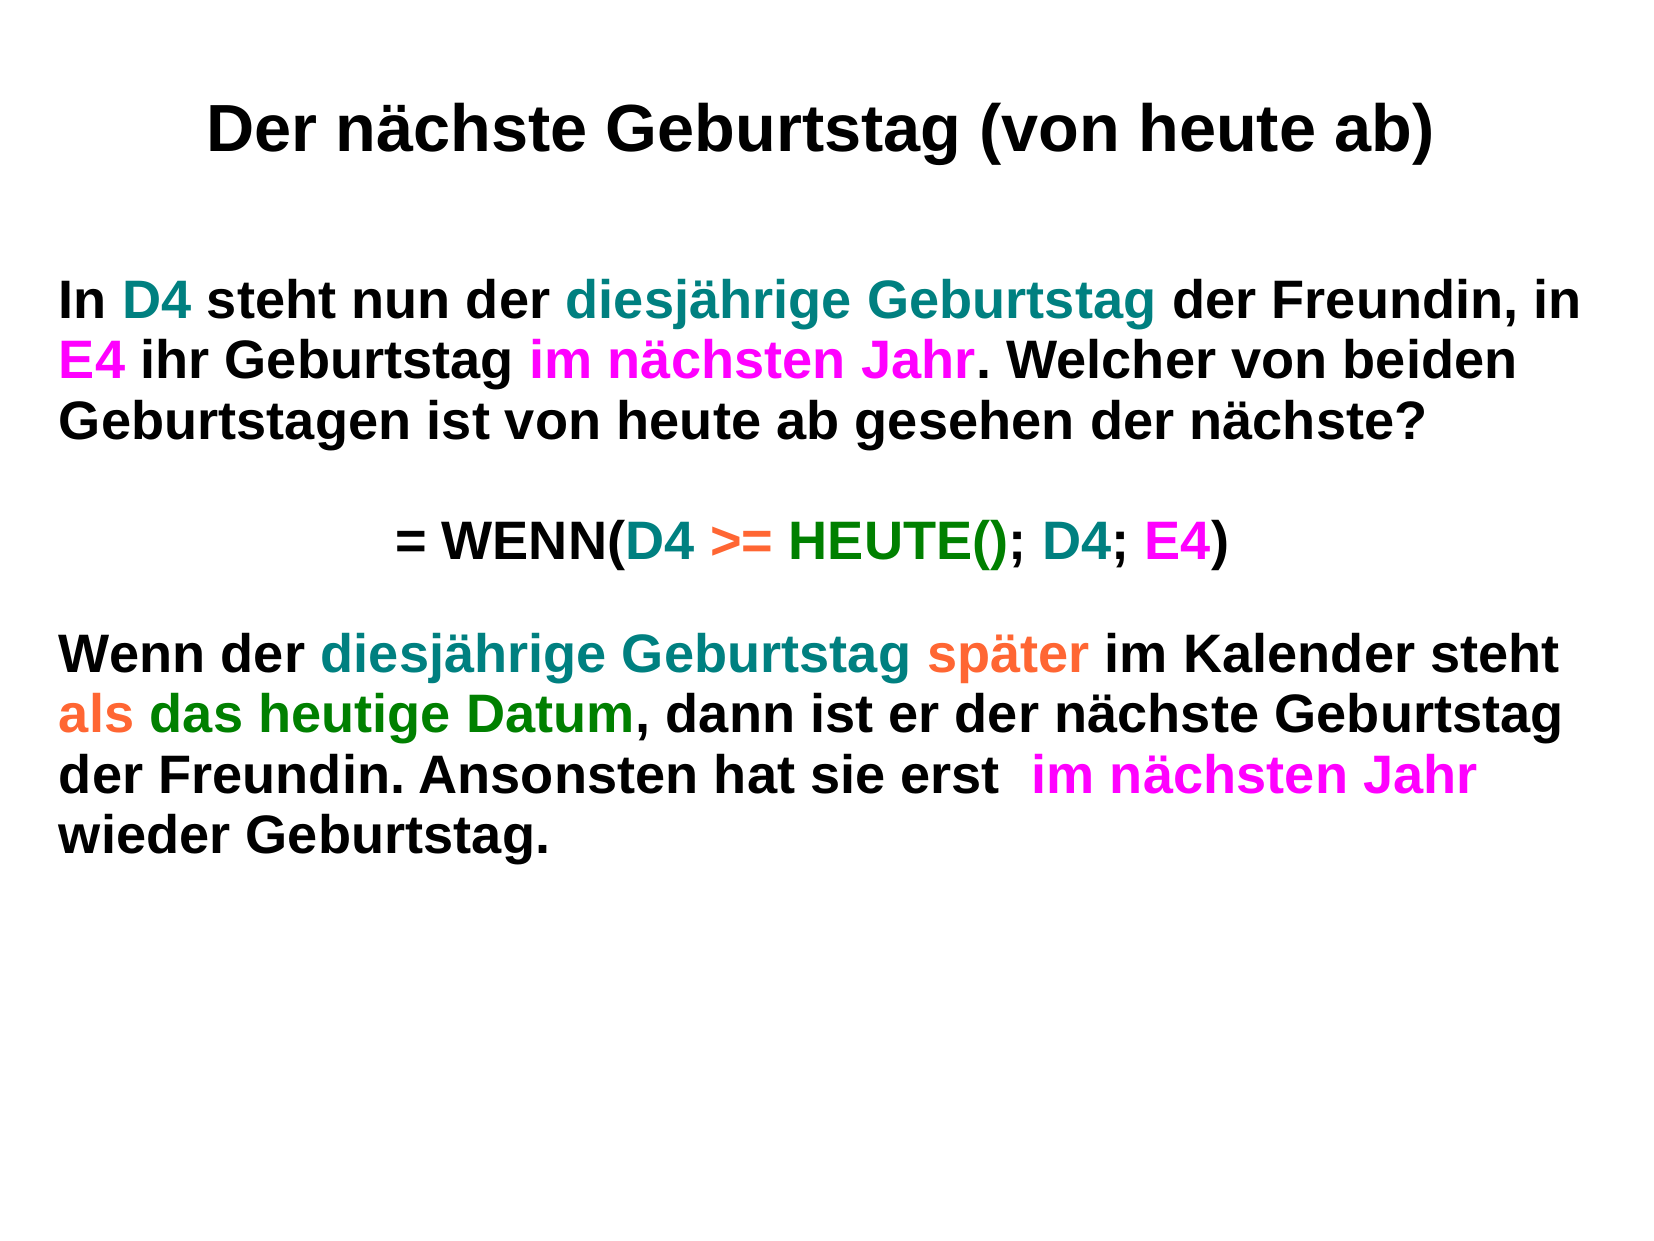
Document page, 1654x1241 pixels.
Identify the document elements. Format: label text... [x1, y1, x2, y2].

title In D4 steht nun der diesjährige Geburtstag der Freundin, in E4 ihr Geburtstag im nächsten Jahr. Welcher von beiden Geburtstagen ist von heute ab gesehen der nächste? [59, 248, 1595, 473]
title Wenn der diesjährige Geburtstag später im Kalender steht als das heutige Datum, dann ist er der nächste Geburtstag der Freundin. Ansonsten hat sie erst im nächsten Jahr wieder Geburtstag. [59, 620, 1595, 869]
title Der nächste Geburtstag (von heute ab) [76, 49, 1565, 207]
title = WENN(D4 >= HEUTE(); D4; E4) [59, 501, 1565, 579]
